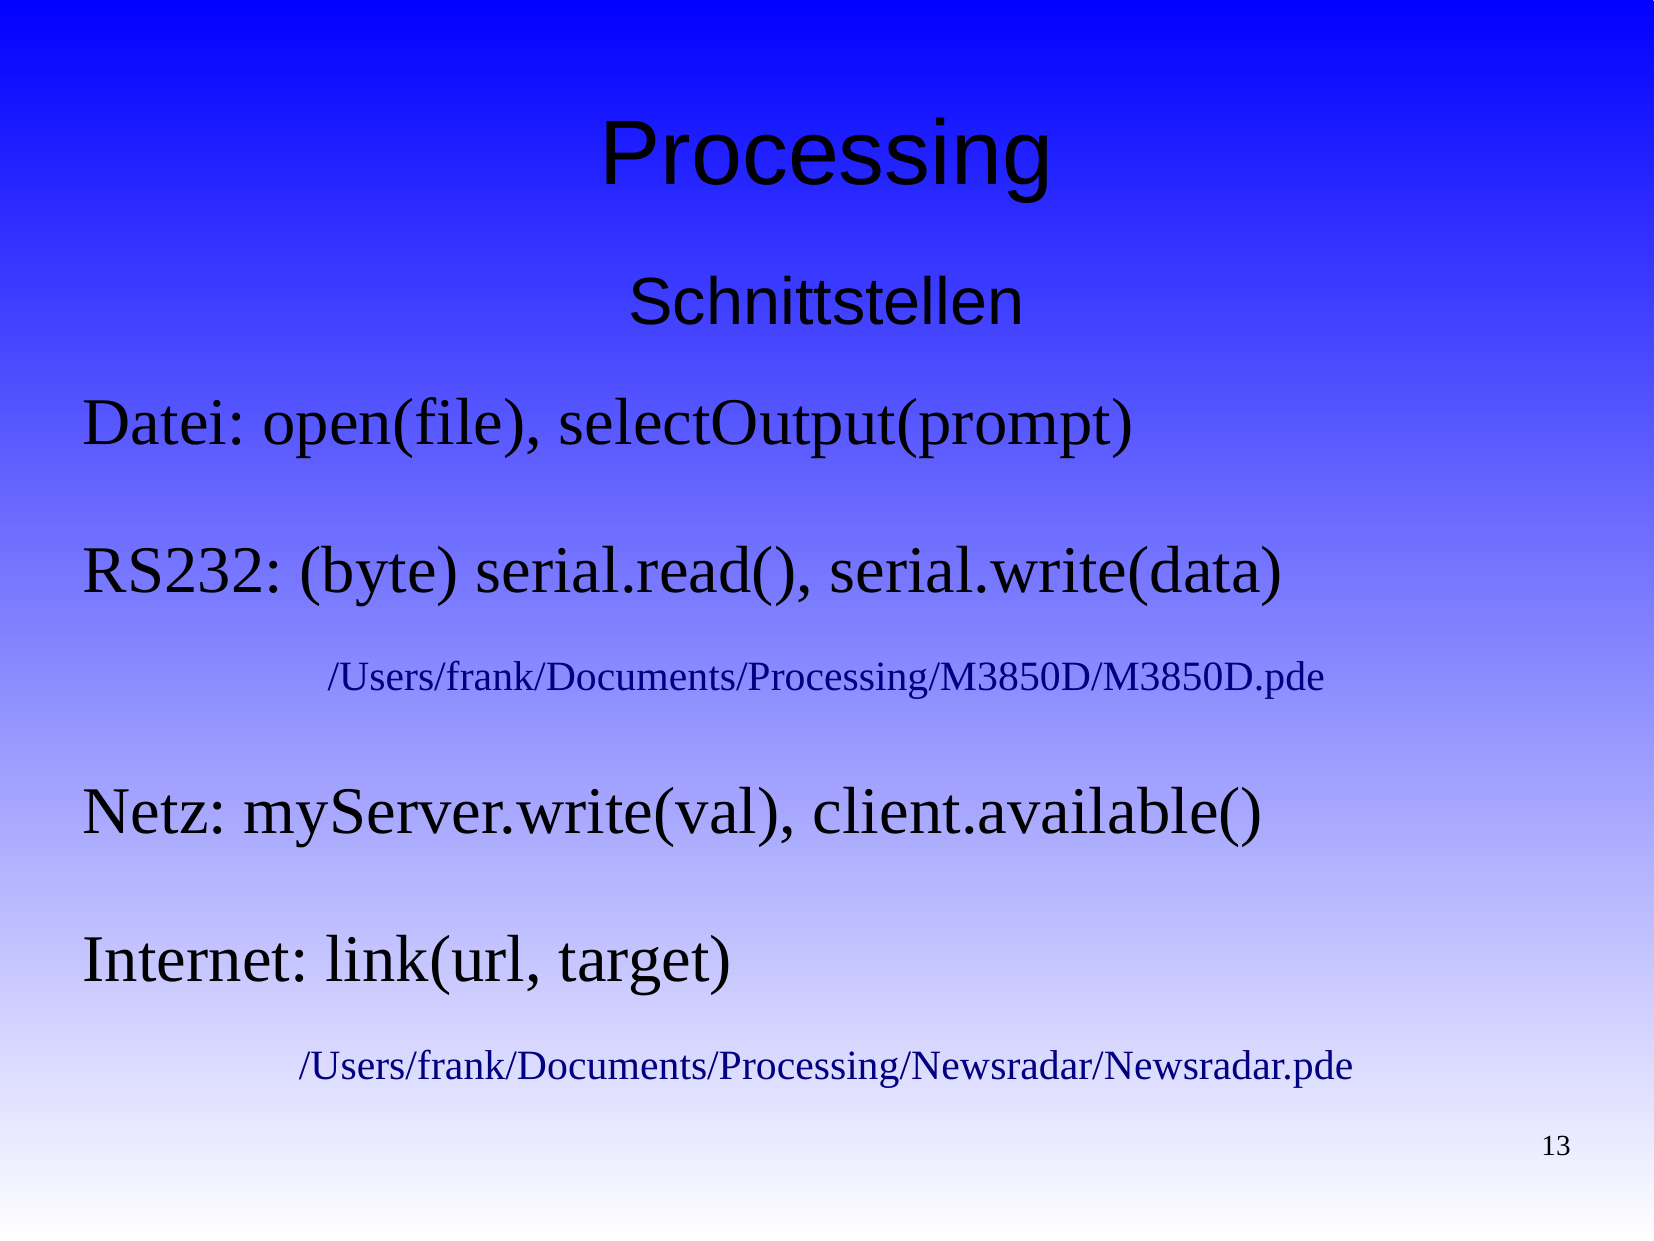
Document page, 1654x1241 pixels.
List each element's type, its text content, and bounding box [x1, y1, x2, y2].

subtitle Schnittstellen Datei: open(file), selectOutput(prompt) RS232: (byte) serial.read(), serial.write(data) /Users/frank/Documents/Processing/M3850D/M3850D.pde Netz: myServer.write(val), client.available() Internet: link(url, target) /Users/frank/Documents/Processing/Newsradar/Newsradar.pde [82, 264, 1571, 1135]
title Processing [82, 49, 1571, 257]
